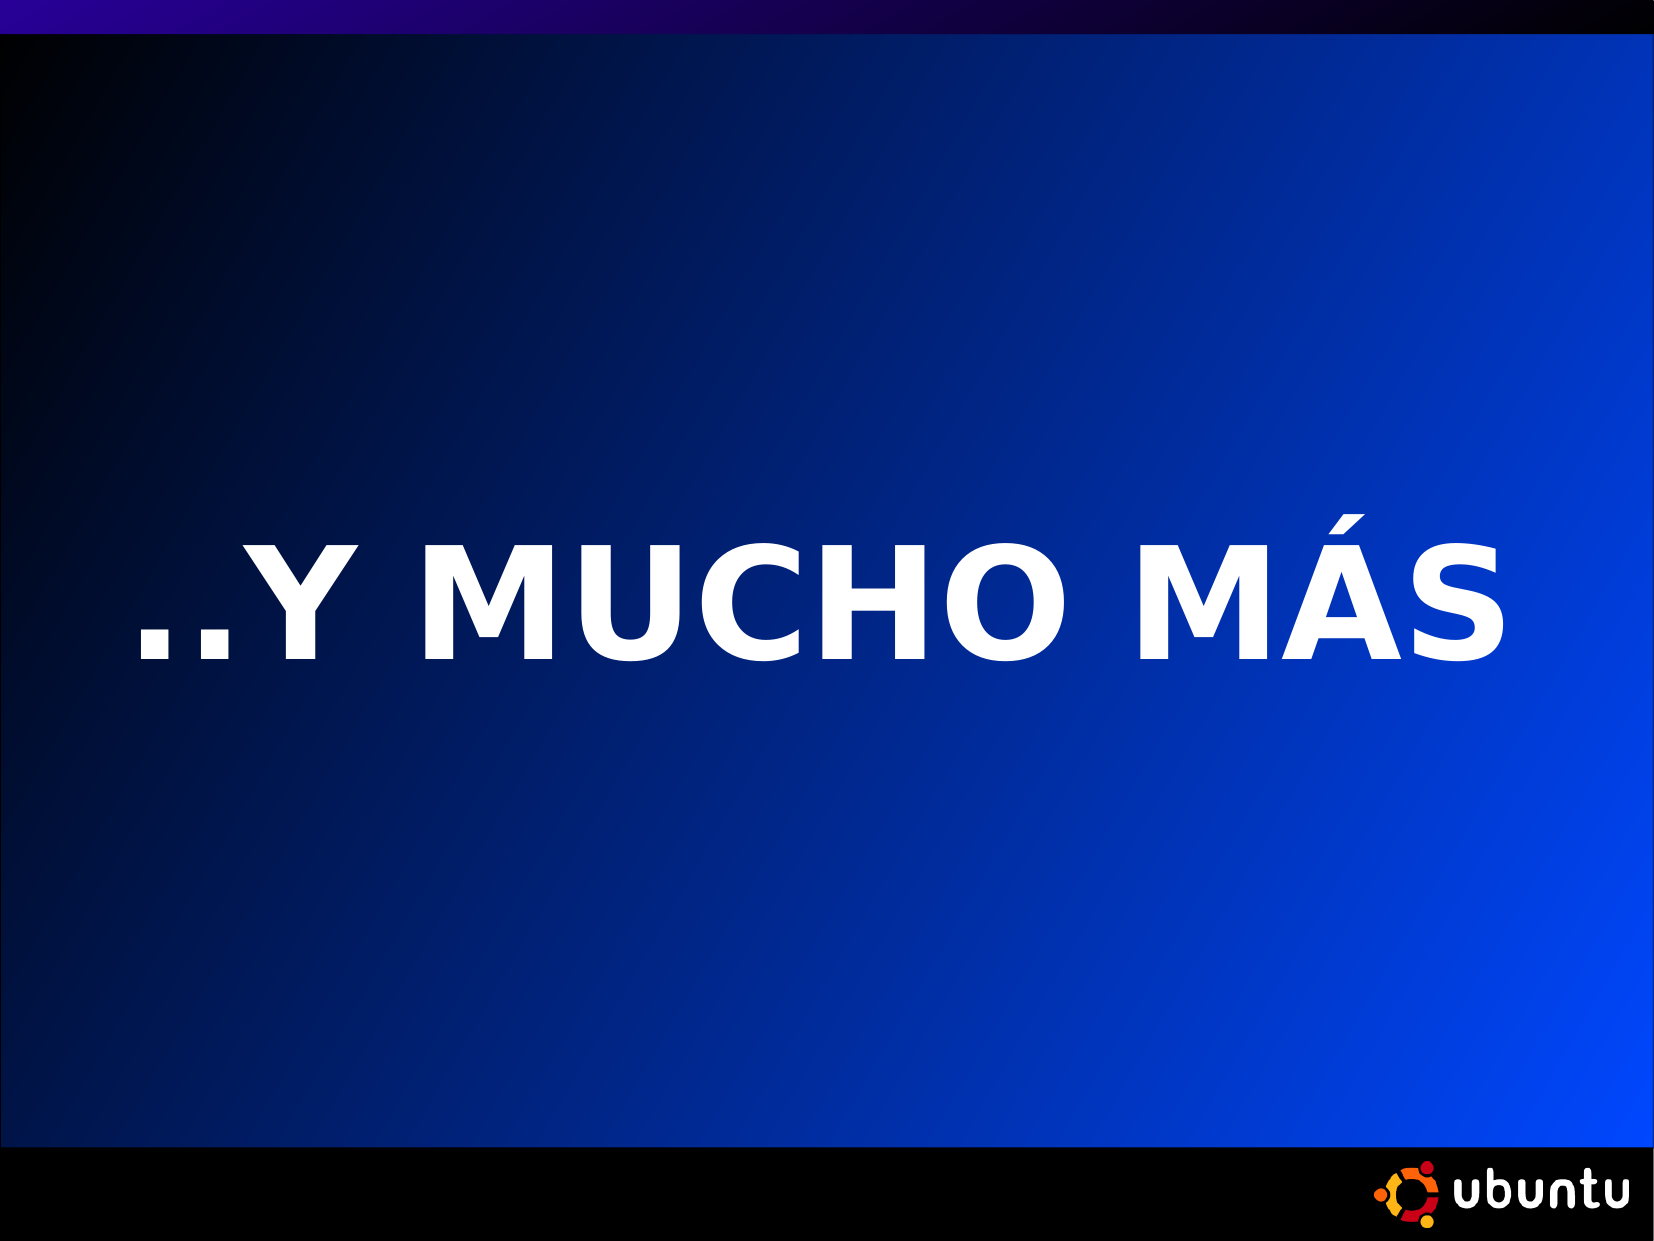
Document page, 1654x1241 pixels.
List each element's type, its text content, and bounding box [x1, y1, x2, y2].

picture [1374, 1161, 1629, 1228]
text_box [0, 0, 1654, 1241]
text_box ..Y MUCHO MÁS [125, 512, 1517, 744]
